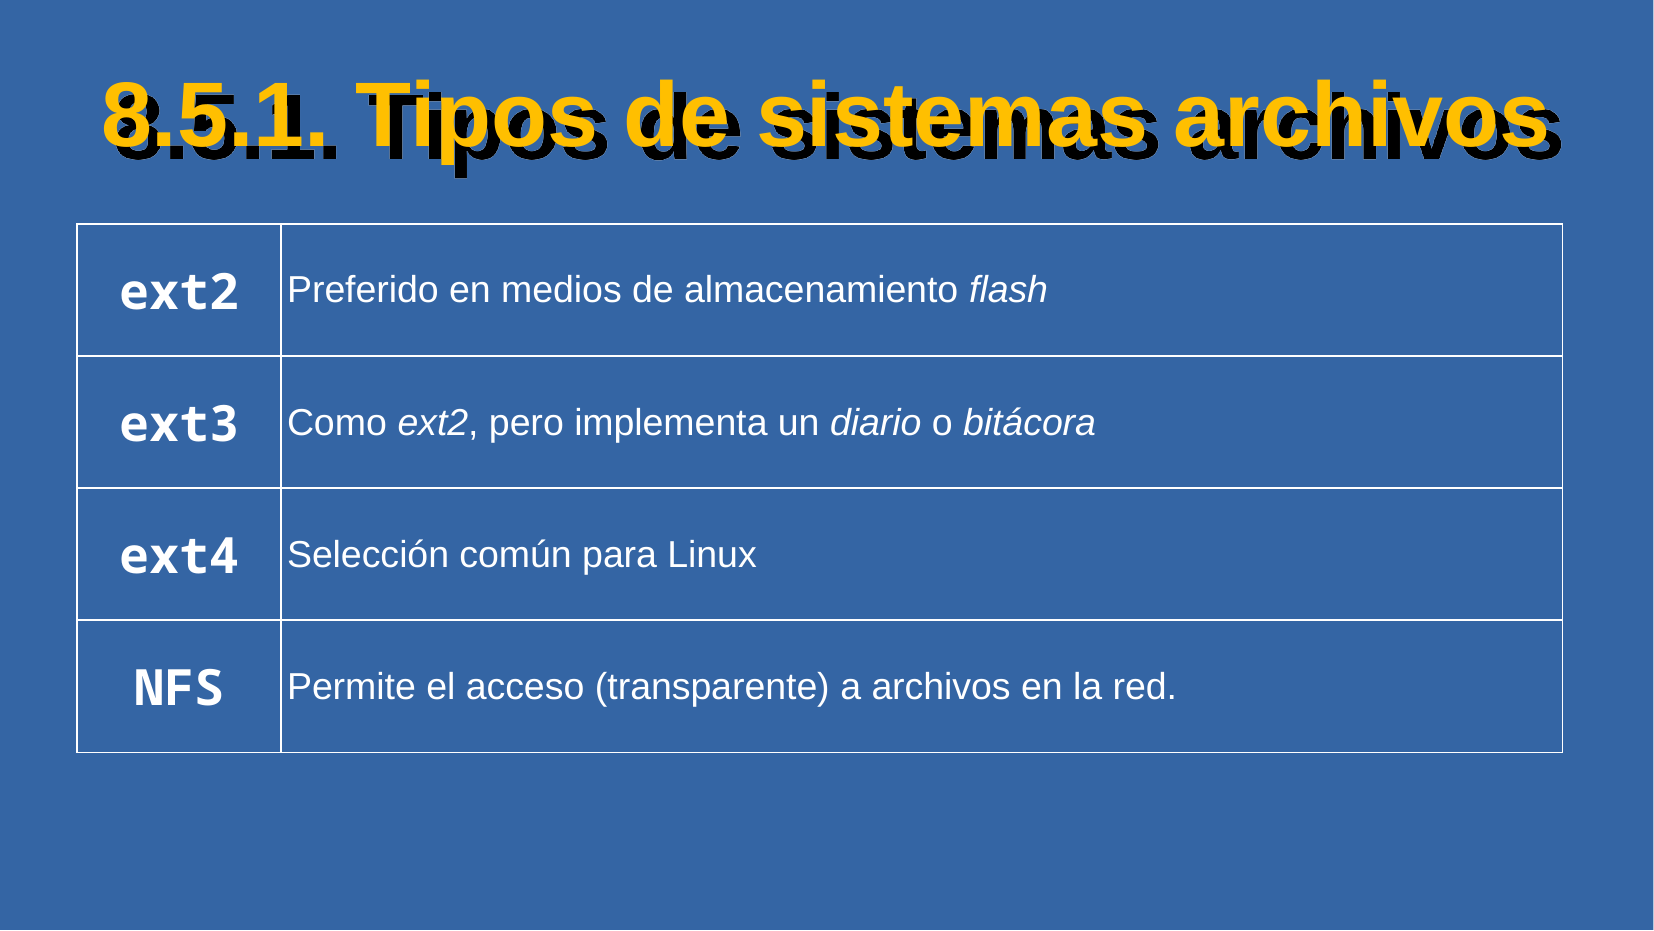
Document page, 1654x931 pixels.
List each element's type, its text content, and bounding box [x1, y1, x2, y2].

table_cell Como ext2, pero implementa un diario o bitácora [282, 357, 1562, 487]
table_header Preferido en medios de almacenamiento flash [282, 225, 1562, 355]
table_cell NFS [78, 621, 280, 752]
table_cell ext3 [78, 357, 280, 487]
title 8.5.1. Tipos de sistemas archivos [82, 37, 1571, 193]
table_cell ext4 [78, 489, 280, 619]
table_cell Permite el acceso (transparente) a archivos en la red. [282, 621, 1562, 752]
table_header ext2 [78, 225, 280, 355]
table_cell Selección común para Linux [282, 489, 1562, 619]
